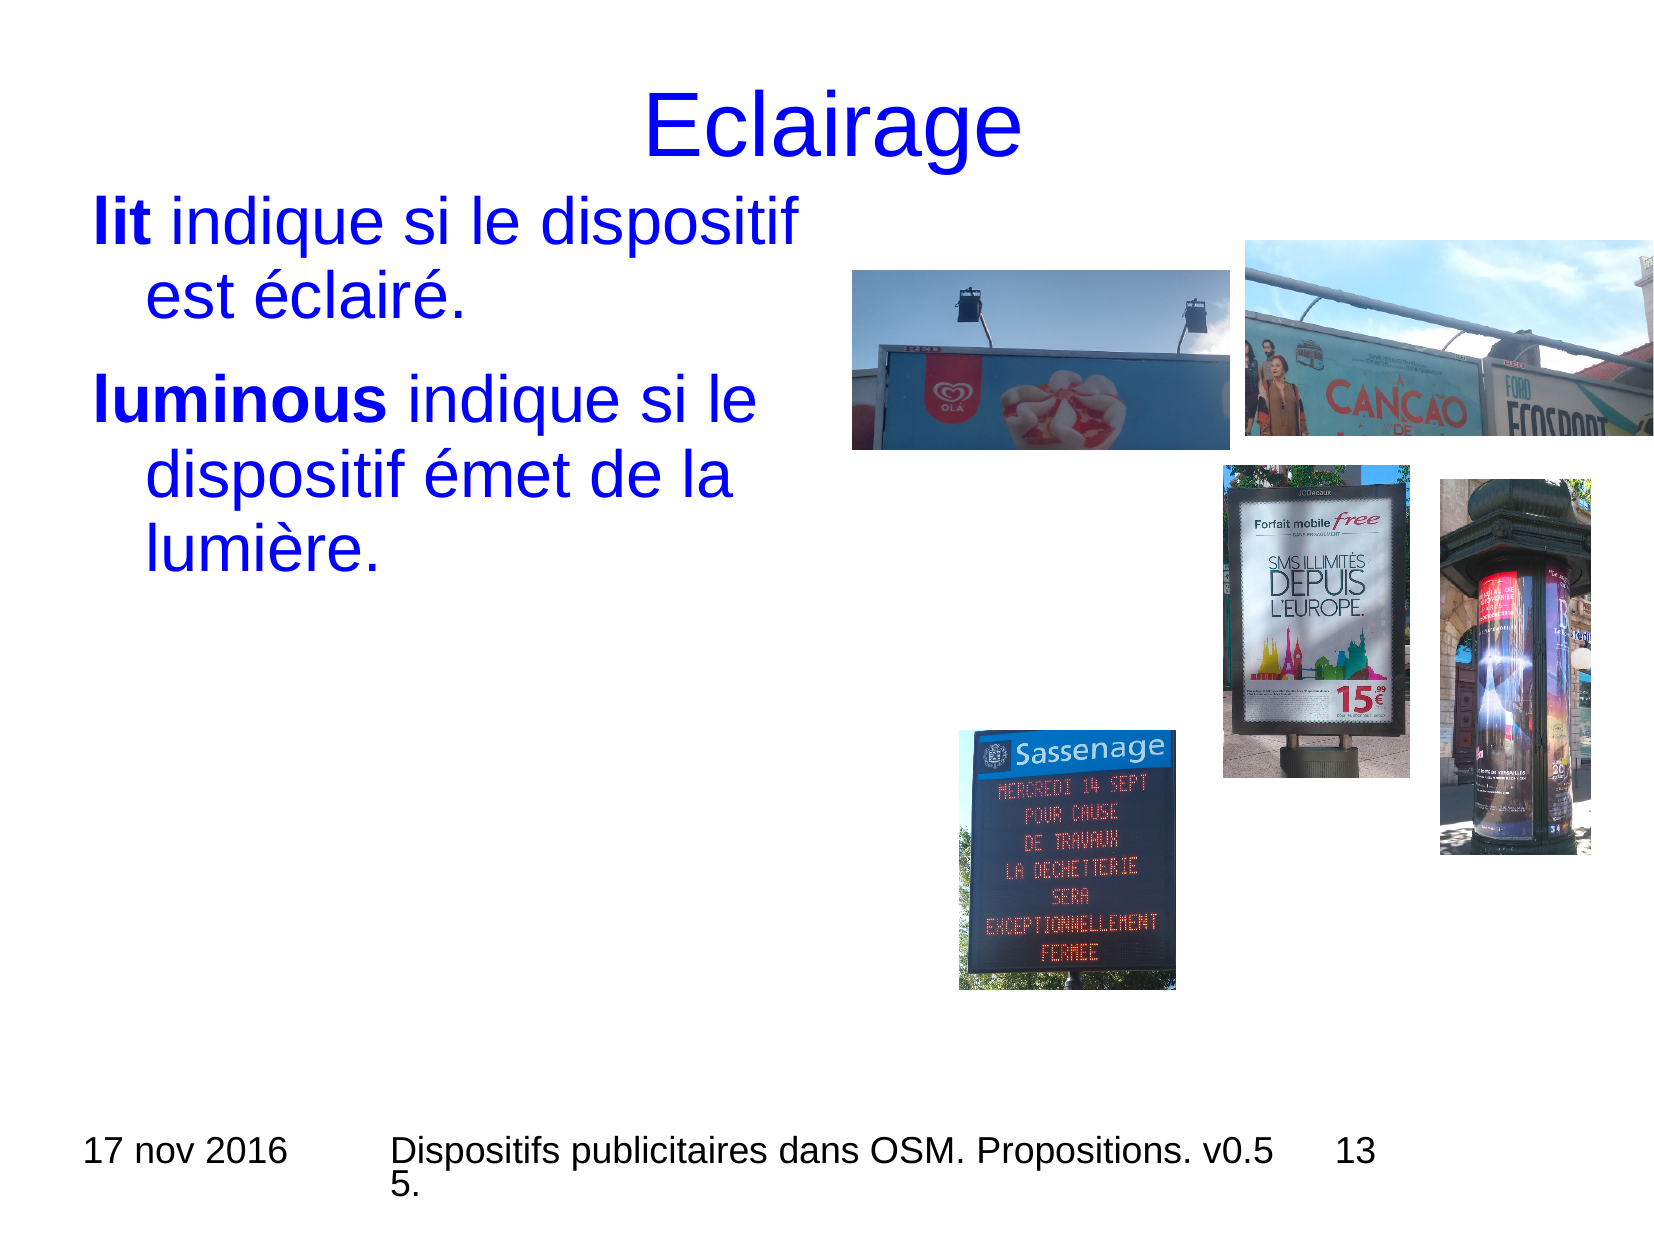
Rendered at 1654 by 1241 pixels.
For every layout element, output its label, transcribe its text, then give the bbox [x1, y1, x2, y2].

picture [959, 730, 1176, 990]
list lit indique si le dispositif est éclairé. luminous indique si le dispositif émet de la lumière. [75, 180, 811, 1081]
picture [1440, 479, 1591, 855]
picture [1245, 240, 1654, 436]
title Eclairage [90, 19, 1579, 225]
picture [1223, 465, 1410, 778]
picture [852, 270, 1230, 451]
